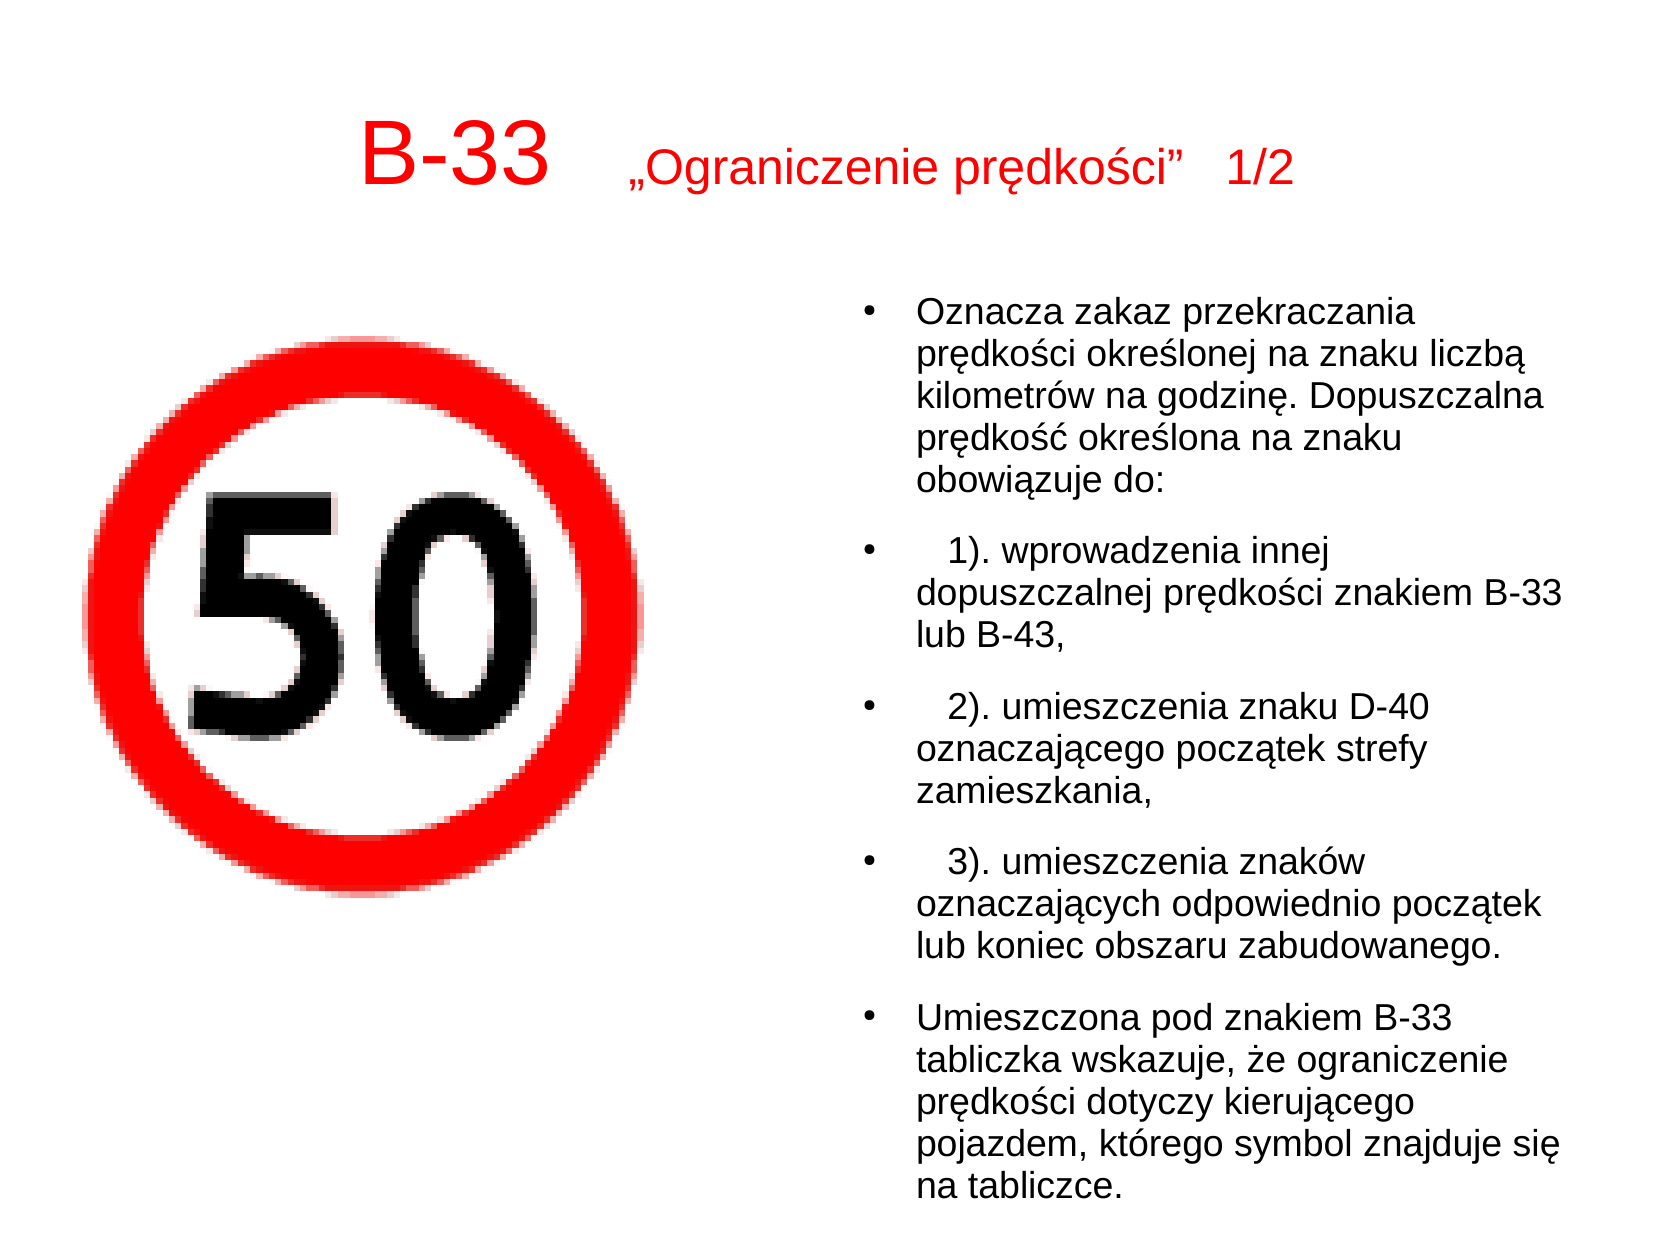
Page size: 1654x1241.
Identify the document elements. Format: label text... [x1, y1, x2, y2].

list Oznacza zakaz przekraczania prędkości określonej na znaku liczbą kilometrów na godzinę. Dopuszczalna prędkość określona na znaku obowiązuje do: 1). wprowadzenia innej dopuszczalnej prędkości znakiem B-33 lub B-43, 2). umieszczenia znaku D-40 oznaczającego początek strefy zamieszkania, 3). umieszczenia znaków oznaczających odpowiednio początek lub koniec obszaru zabudowanego. Umieszczona pod znakiem B-33 tabliczka wskazuje, że ograniczenie prędkości dotyczy kierującego pojazdem, którego symbol znajduje się na tabliczce. [845, 290, 1572, 1208]
title B-33 „Ograniczenie prędkości” 1/2 [82, 56, 1571, 250]
picture [82, 336, 644, 898]
